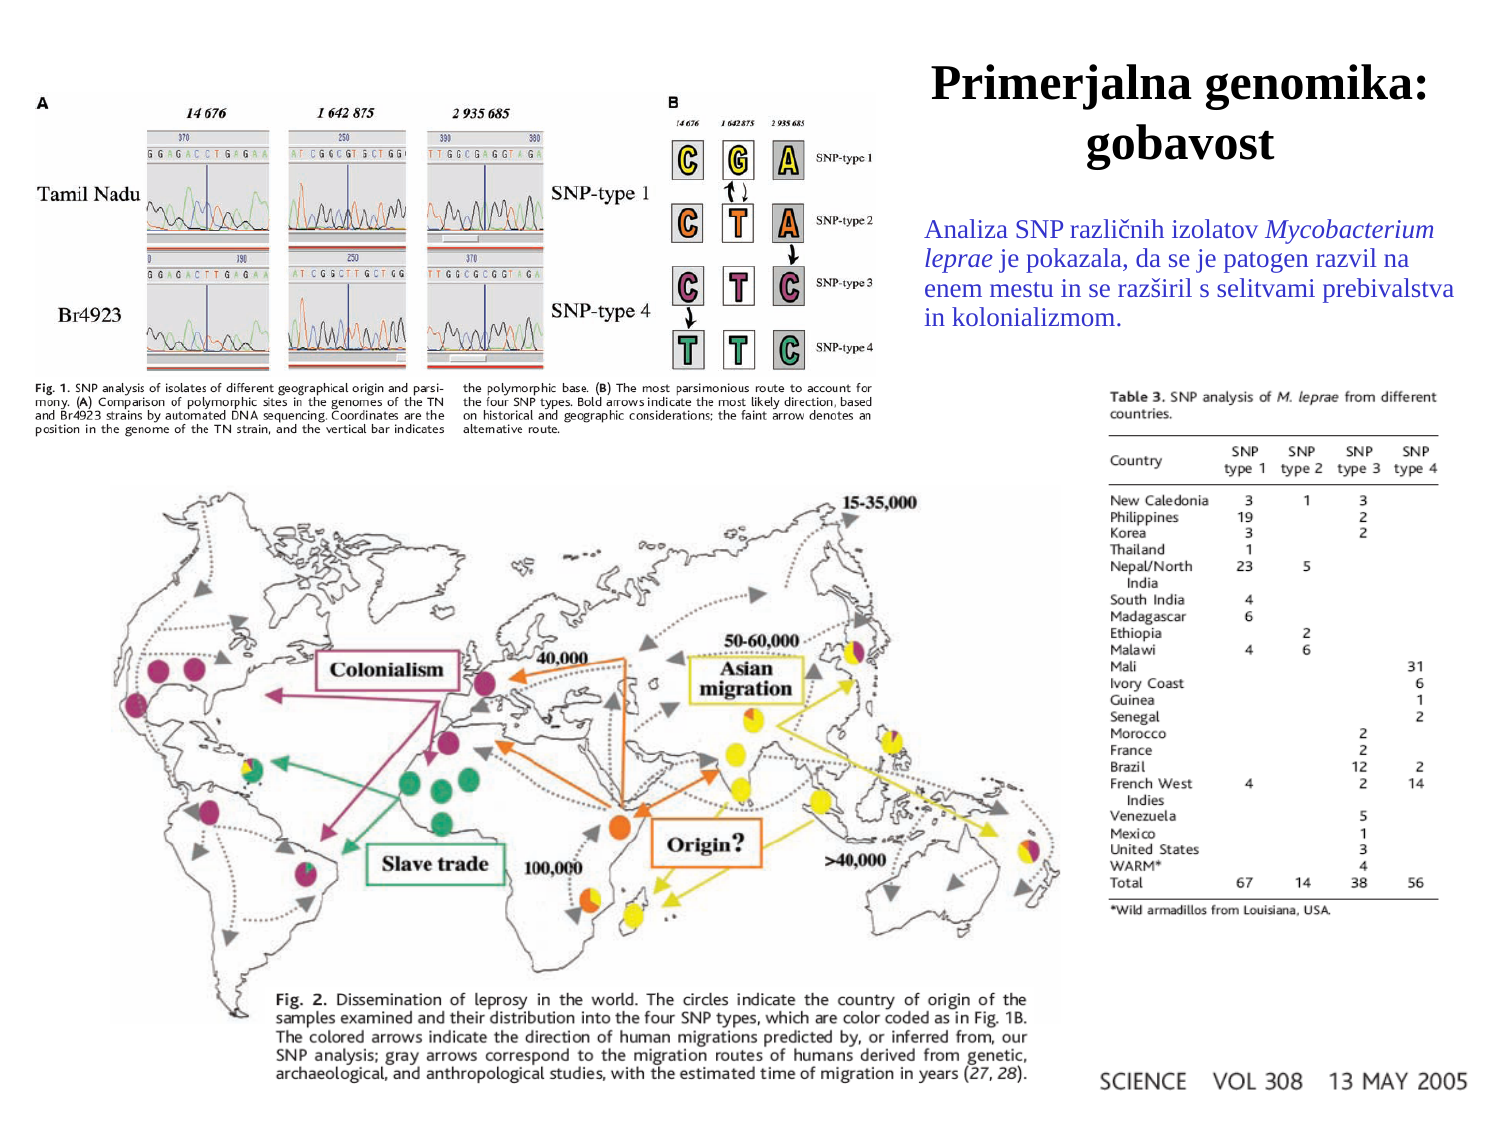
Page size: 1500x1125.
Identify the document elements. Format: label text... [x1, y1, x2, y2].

picture [1092, 1068, 1474, 1095]
picture [1104, 385, 1446, 920]
text_box Primerjalna genomika: gobavost [915, 42, 1446, 178]
picture [64, 485, 1069, 1090]
picture [17, 90, 897, 438]
text_box Analiza SNP različnih izolatov Mycobacterium leprae je pokazala, da se je patogen razvil na enem mestu in se razširil s selitvami prebivalstva in kolonializmom. [909, 207, 1483, 340]
